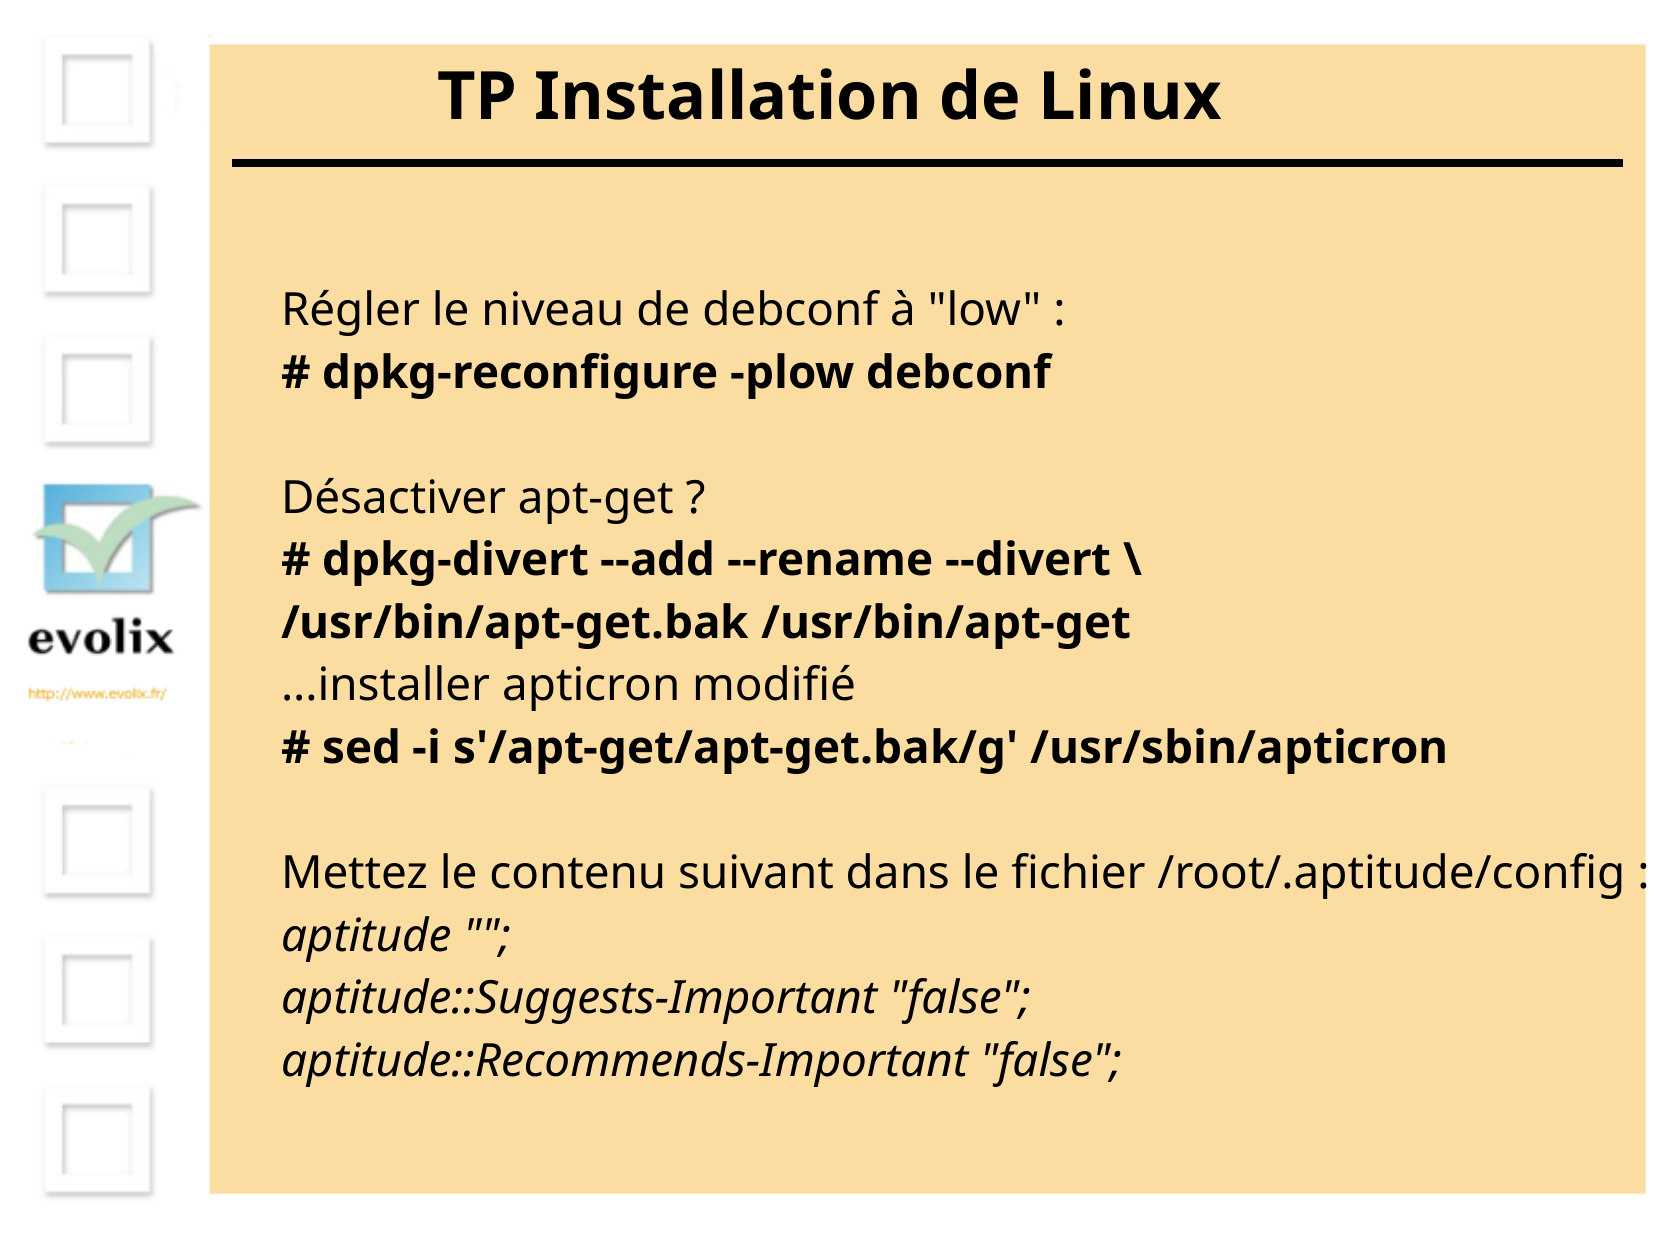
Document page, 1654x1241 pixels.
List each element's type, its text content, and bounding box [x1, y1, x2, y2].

subtitle Régler le niveau de debconf à "low" : # dpkg-reconfigure -plow debconf Désactiver apt-get ? # dpkg-divert --add --rename --divert \ /usr/bin/apt-get.bak /usr/bin/apt-get ...installer apticron modifié # sed -i s'/apt-get/apt-get.bak/g' /usr/sbin/apticron Mettez le contenu suivant dans le fichier /root/.aptitude/config : aptitude ""; aptitude::Suggests-Important "false"; aptitude::Recommends-Important "false"; [206, 228, 1654, 1138]
picture [0, 35, 1654, 1204]
title TP Installation de Linux [21, 18, 1638, 169]
